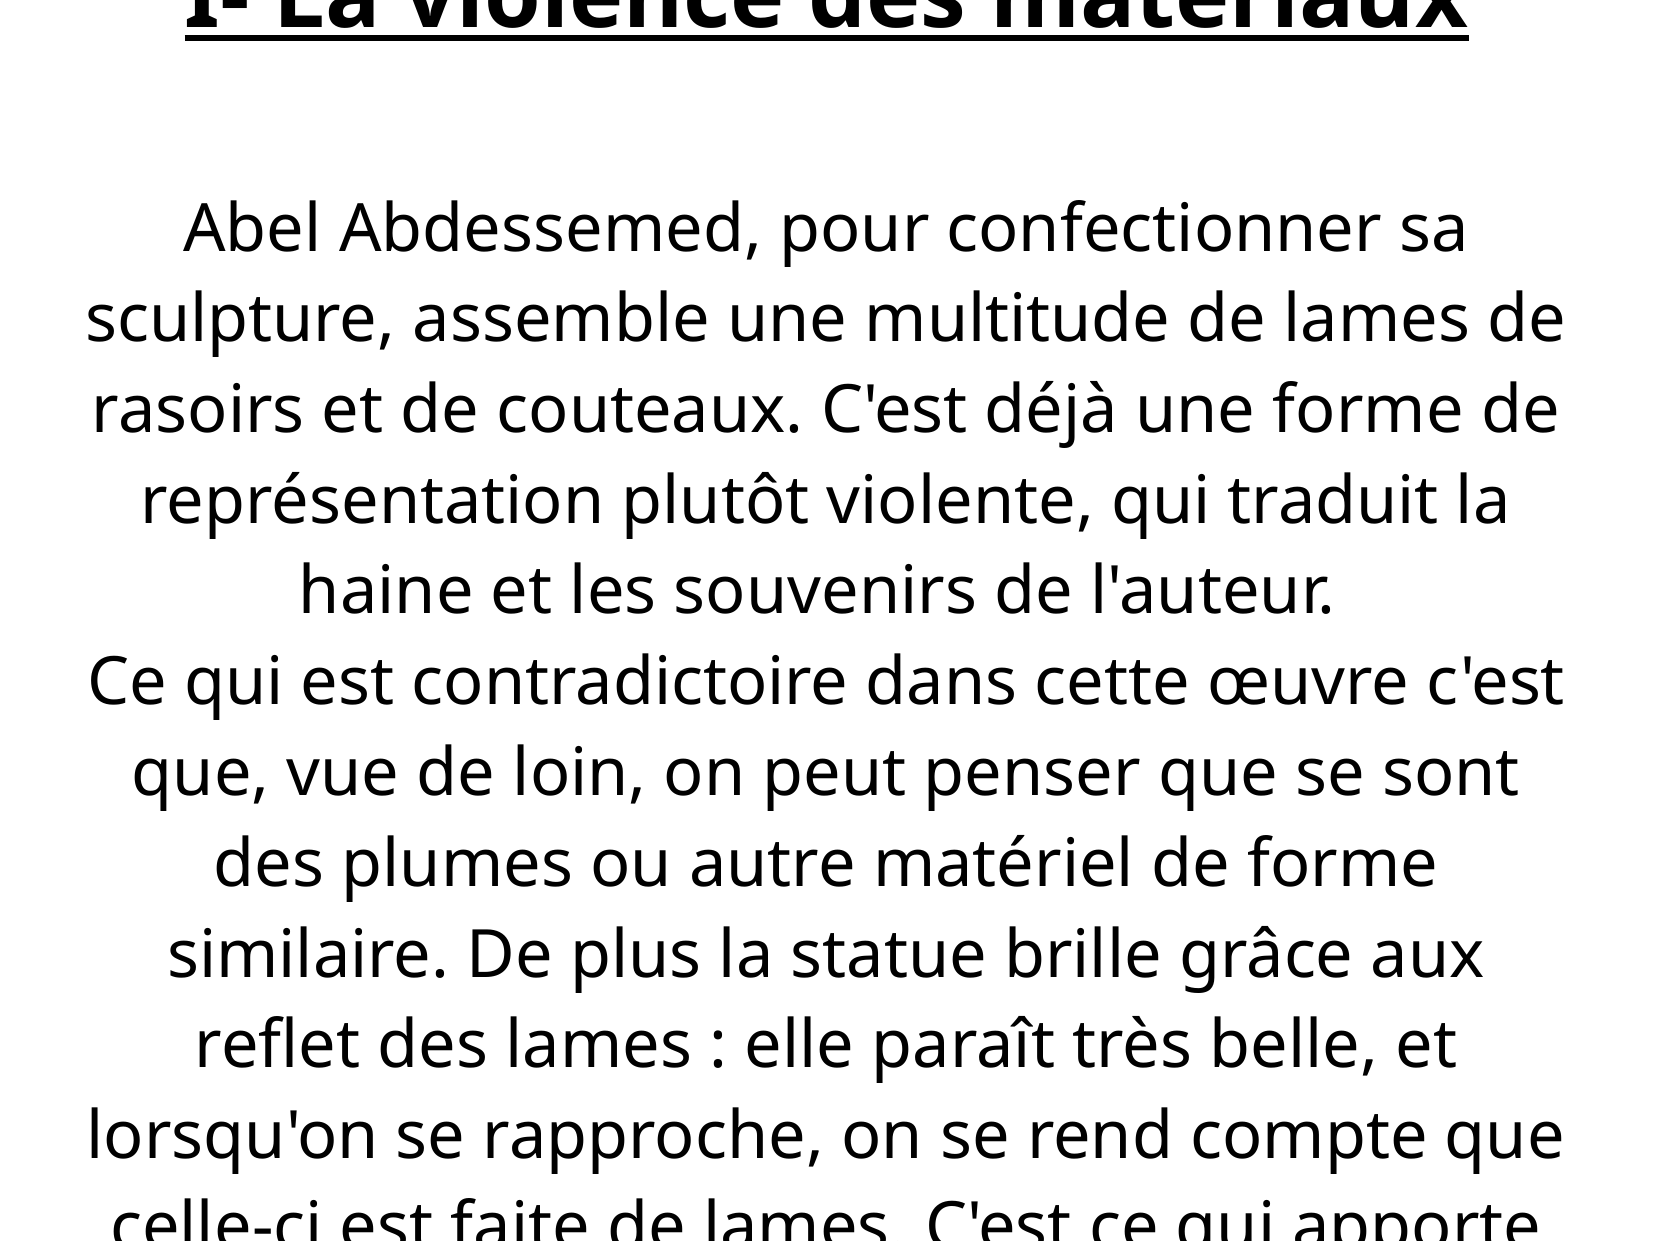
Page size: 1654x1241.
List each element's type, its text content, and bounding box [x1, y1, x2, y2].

subtitle Par quels procédés l'auteur montre-il la violence à travers son œuvre ? I- La violence des matériaux Abel Abdessemed, pour confectionner sa sculpture, assemble une multitude de lames de rasoirs et de couteaux. C'est déjà une forme de représentation plutôt violente, qui traduit la haine et les souvenirs de l'auteur. Ce qui est contradictoire dans cette œuvre c'est que, vue de loin, on peut penser que se sont des plumes ou autre matériel de forme similaire. De plus la statue brille grâce aux reflet des lames : elle paraît très belle, et lorsqu'on se rapproche, on se rend compte que celle-ci est faite de lames. C'est ce qui apporte une sorte de puissance à cette œuvre : la beauté de la violence. [82, 49, 1571, 1109]
